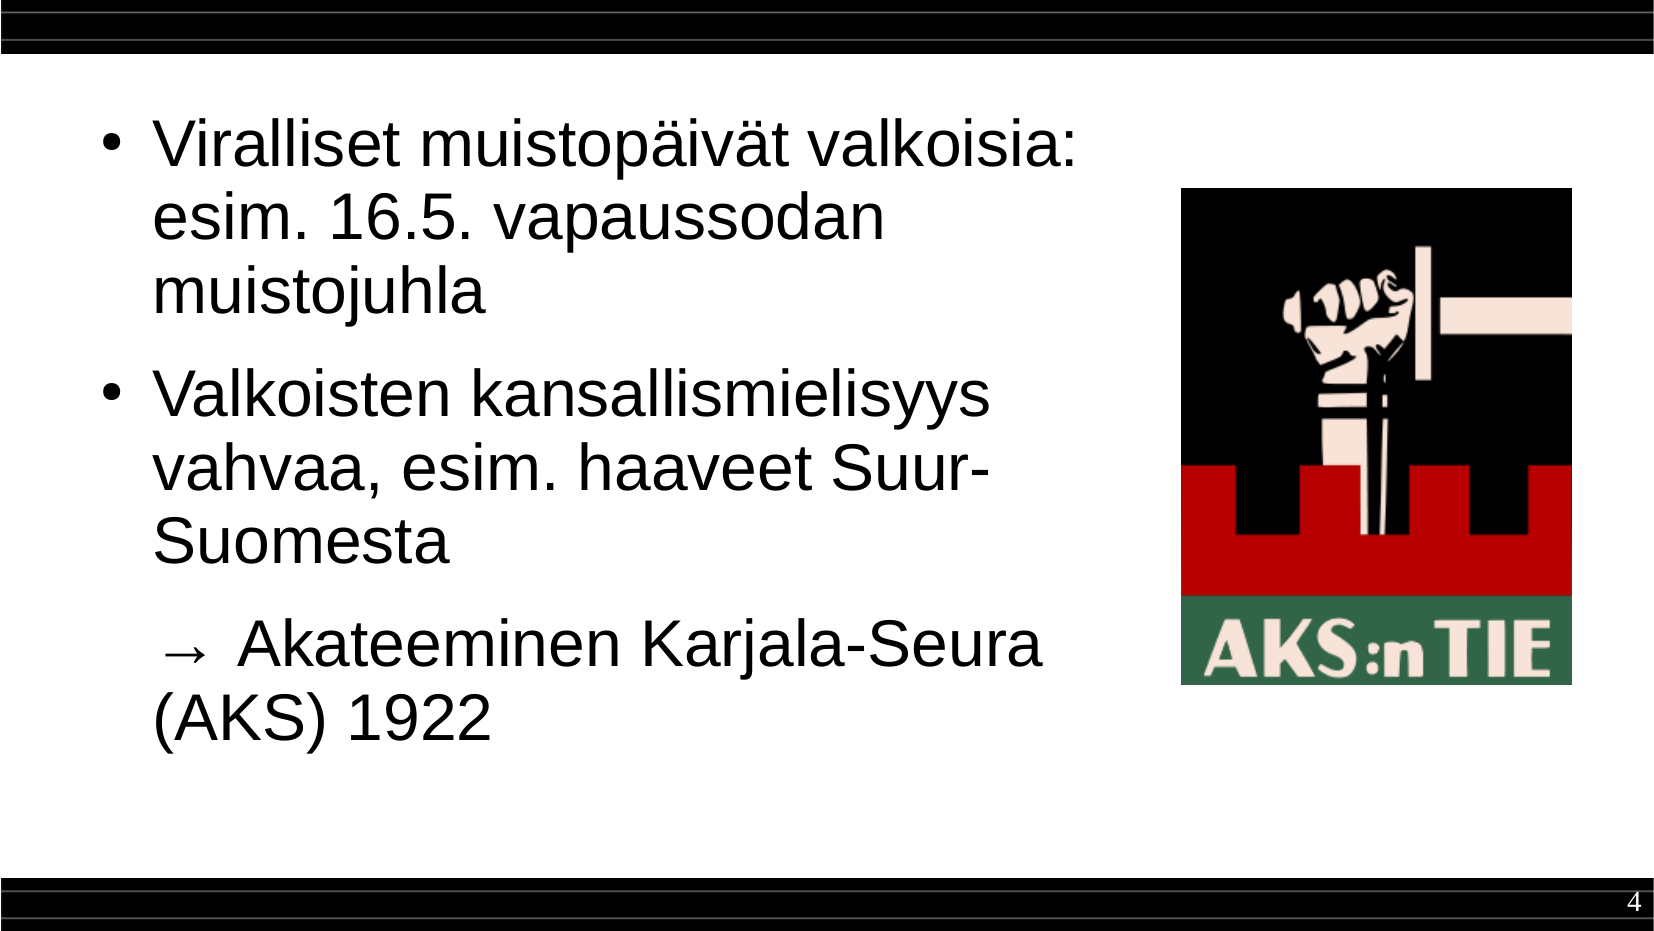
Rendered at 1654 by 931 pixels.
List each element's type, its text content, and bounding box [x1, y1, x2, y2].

list Viralliset muistopäivät valkoisia: esim. 16.5. vapaussodan muistojuhla Valkoisten kansallismielisyys vahvaa, esim. haaveet Suur-Suomesta → Akateeminen Karjala-Seura (AKS) 1922 [82, 106, 1182, 758]
picture [1, 878, 1654, 931]
picture [1, 0, 1654, 54]
picture [1181, 188, 1572, 685]
